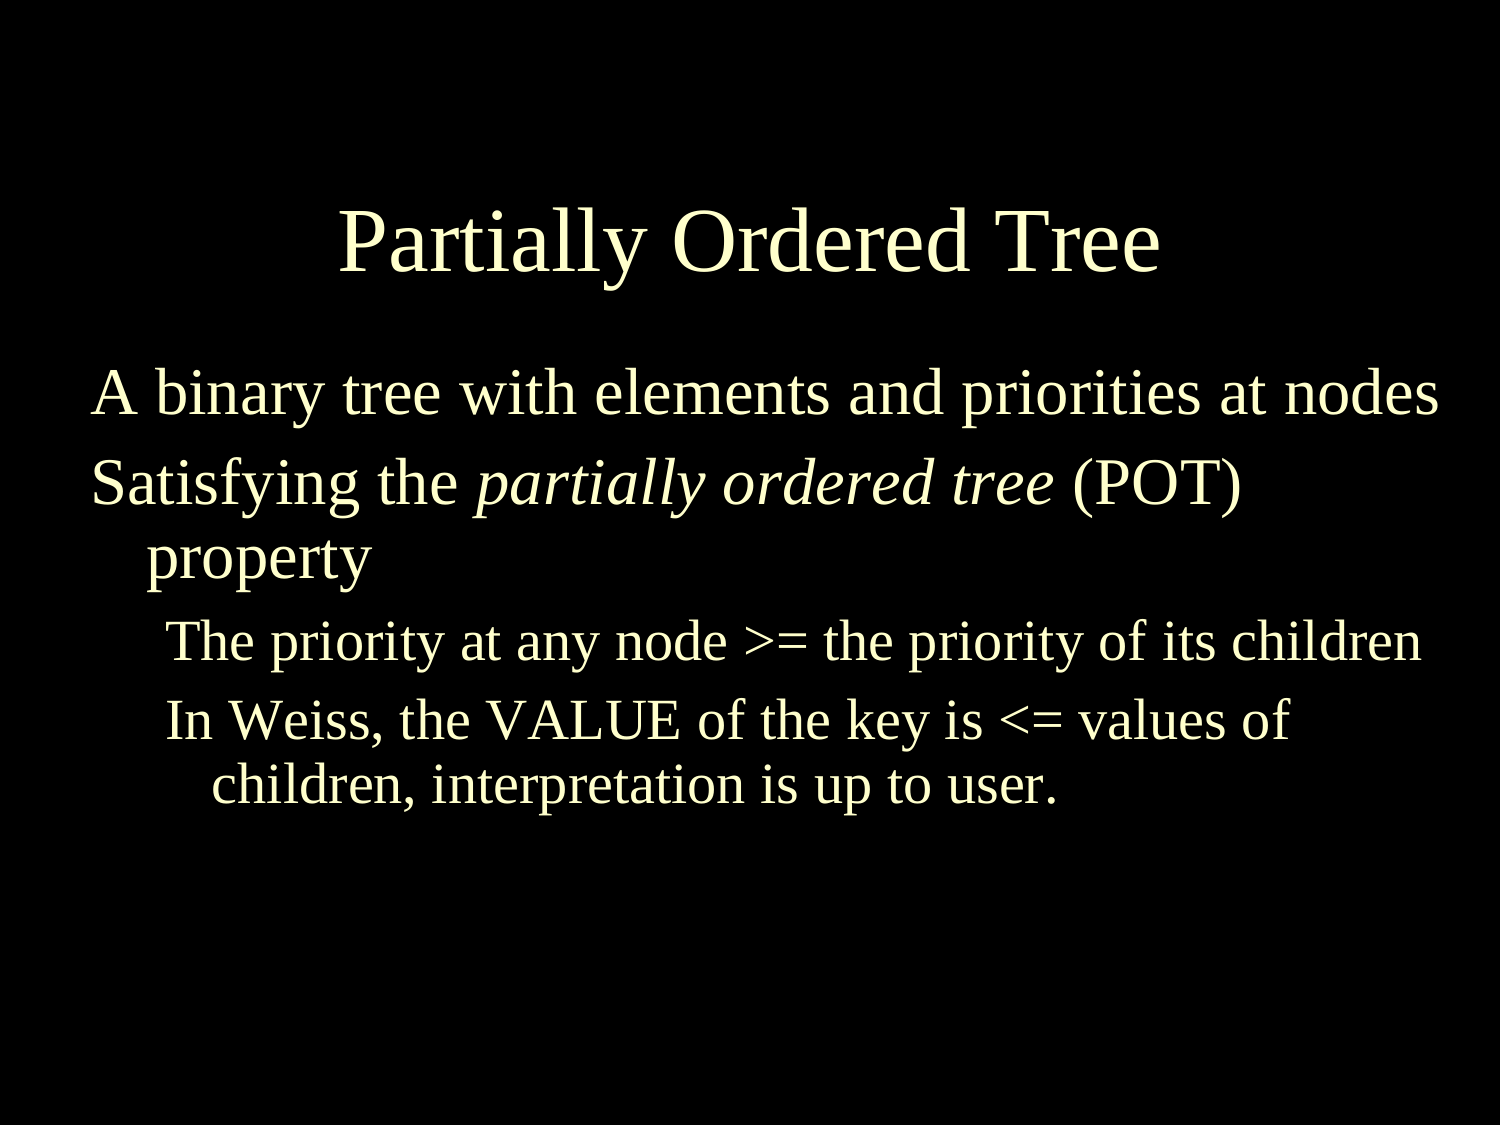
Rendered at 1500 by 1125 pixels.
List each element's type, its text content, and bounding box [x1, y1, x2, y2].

list A binary tree with elements and priorities at nodes Satisfying the partially ordered tree (POT) property The priority at any node >= the priority of its children In Weiss, the VALUE of the key is <= values of children, interpretation is up to user. [75, 347, 1482, 1026]
title Partially Ordered Tree [22, 145, 1480, 336]
